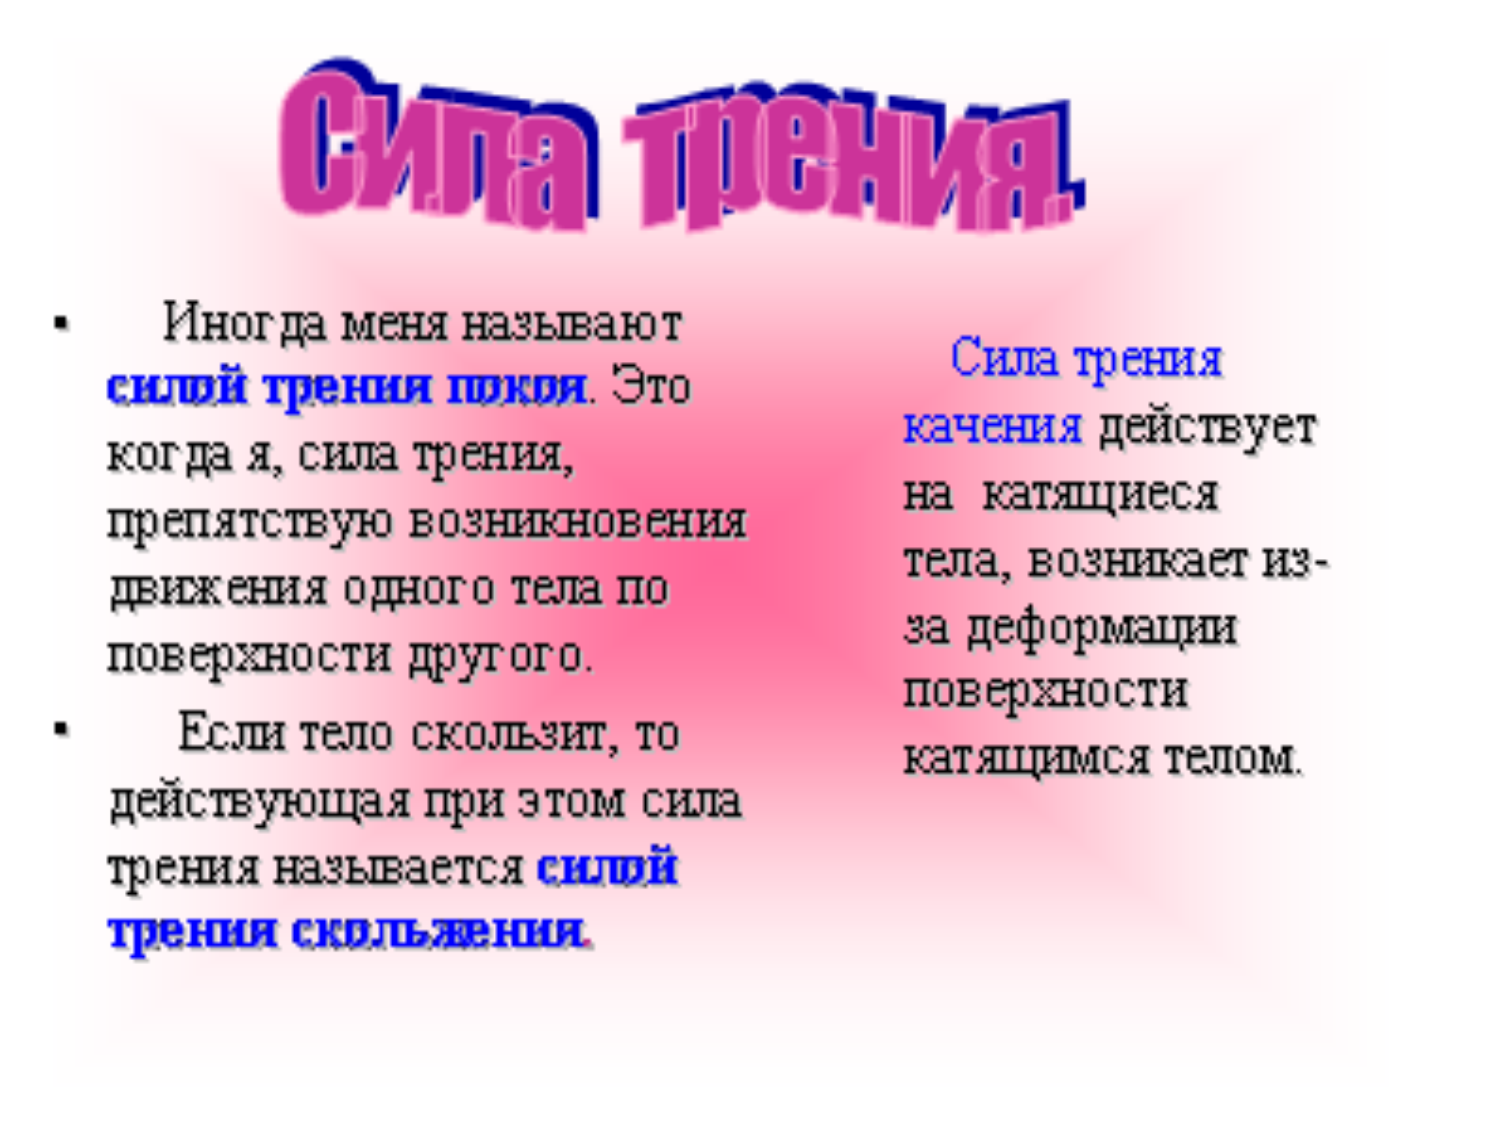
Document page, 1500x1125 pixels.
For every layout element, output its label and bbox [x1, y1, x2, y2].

picture [41, 30, 1400, 1094]
